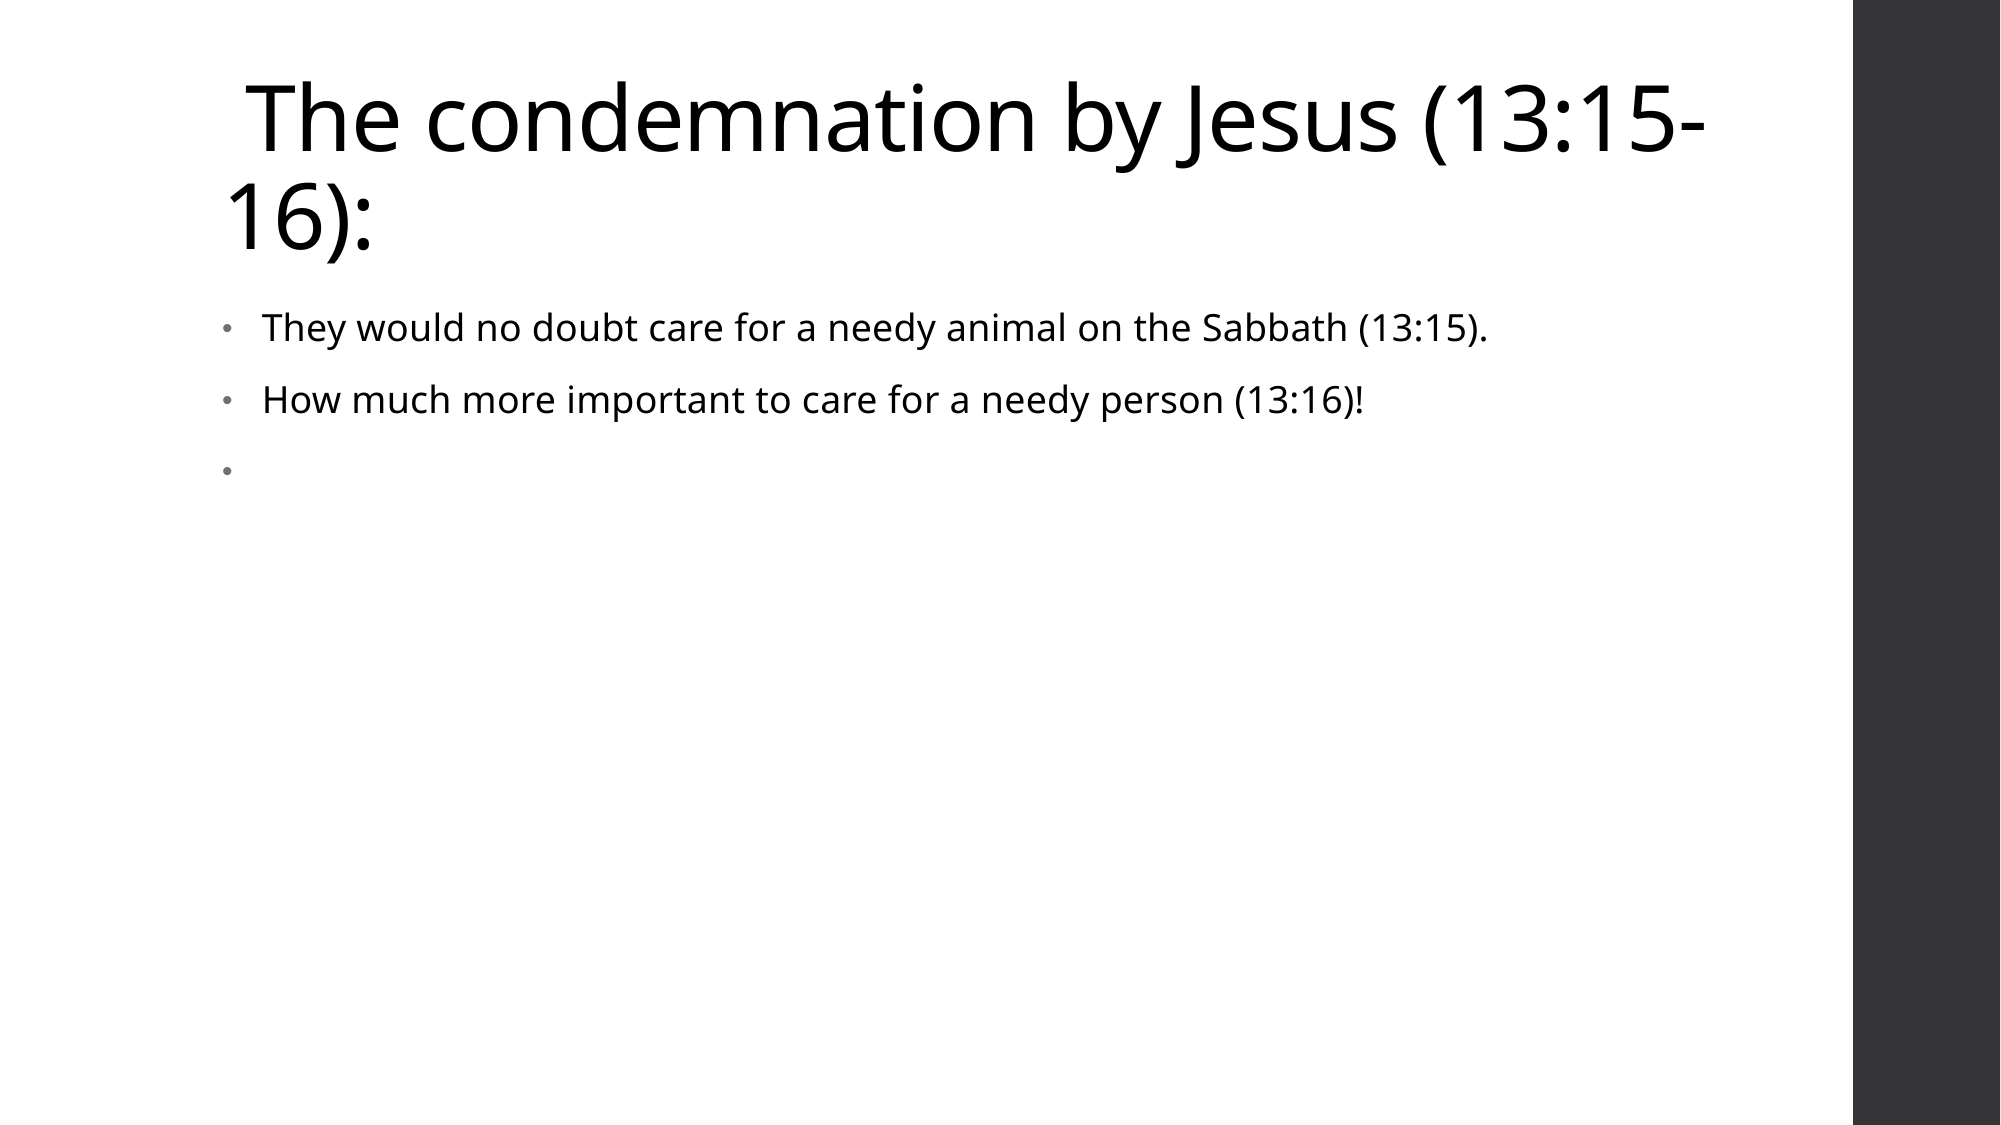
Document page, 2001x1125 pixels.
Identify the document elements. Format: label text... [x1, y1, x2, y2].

title The condemnation by Jesus (13:15-16): [206, 60, 1797, 278]
list They would no doubt care for a needy animal on the Sabbath (13:15). How much more important to care for a needy person (13:16)! [206, 299, 1617, 1014]
